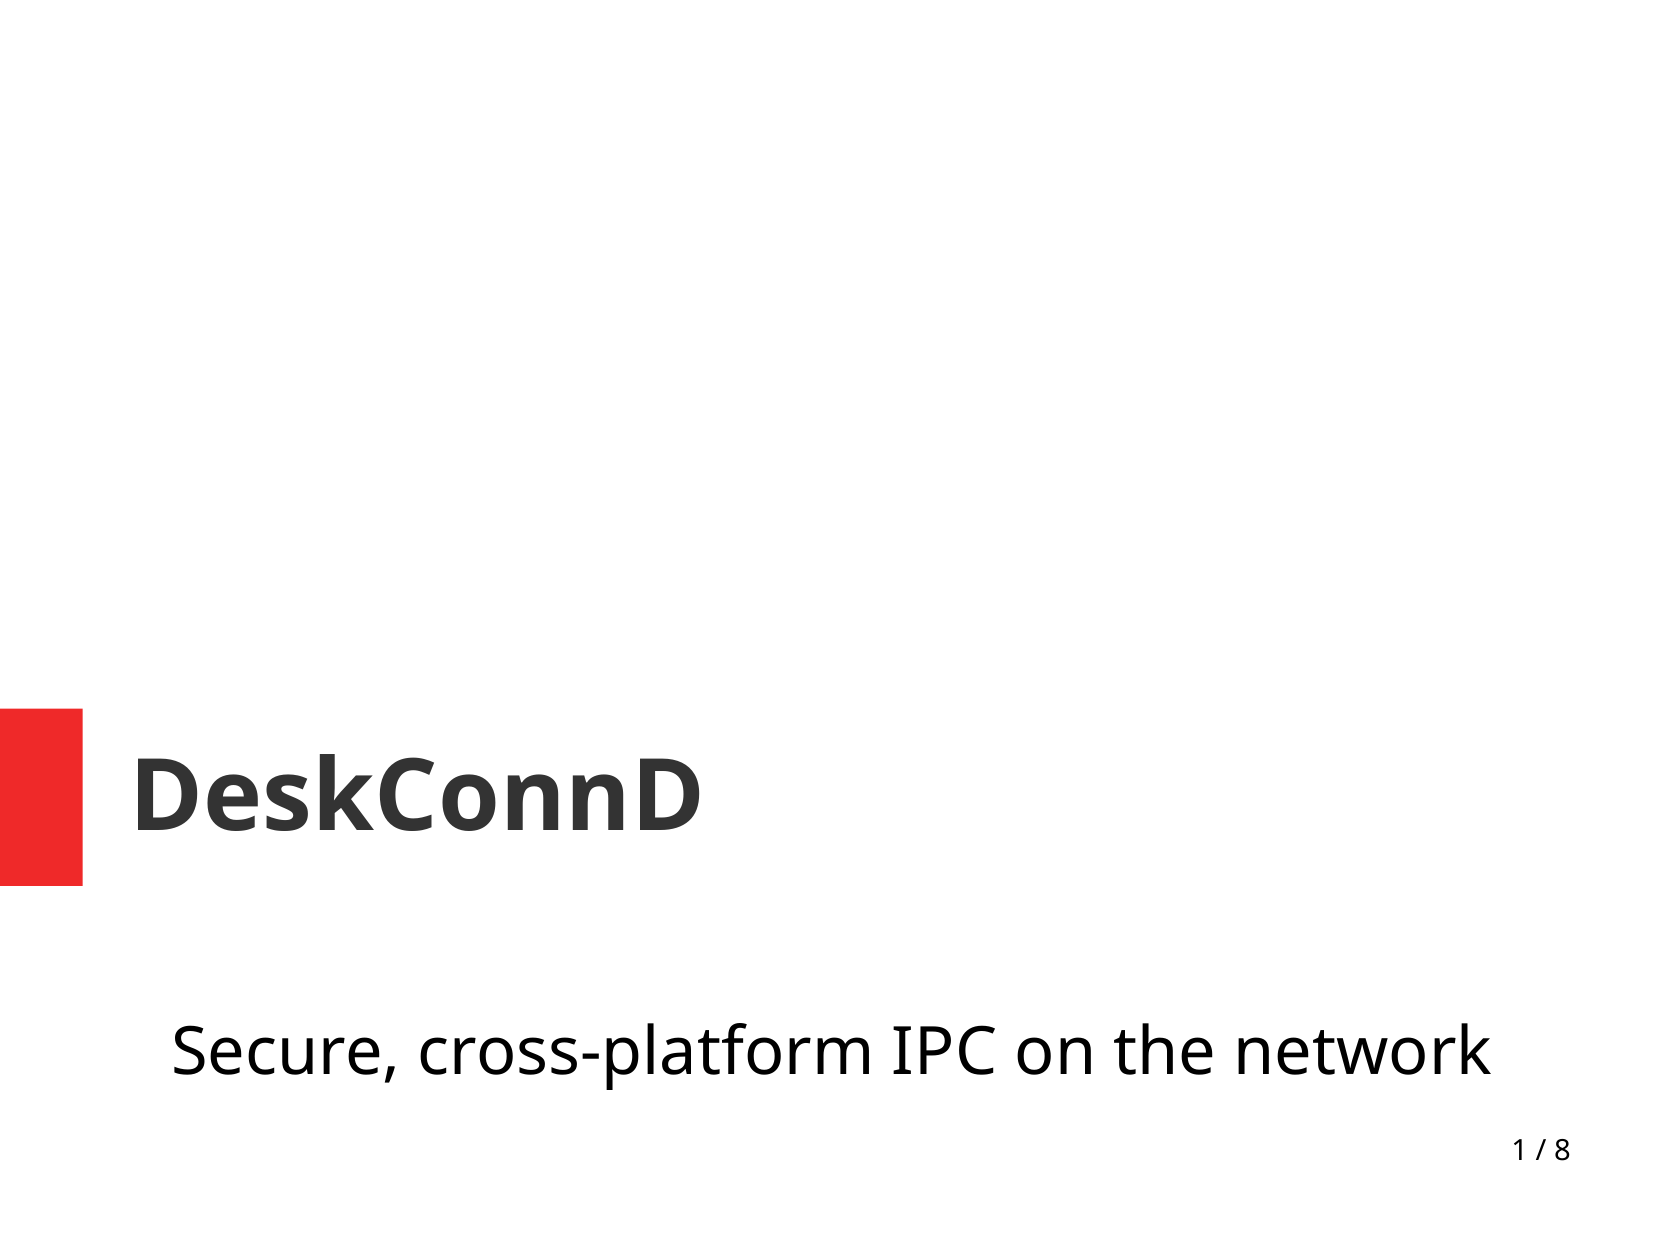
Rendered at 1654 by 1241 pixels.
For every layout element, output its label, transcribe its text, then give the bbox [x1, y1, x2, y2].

subtitle Secure, cross-platform IPC on the network [129, 968, 1536, 1130]
title DeskConnD [129, 655, 1536, 928]
